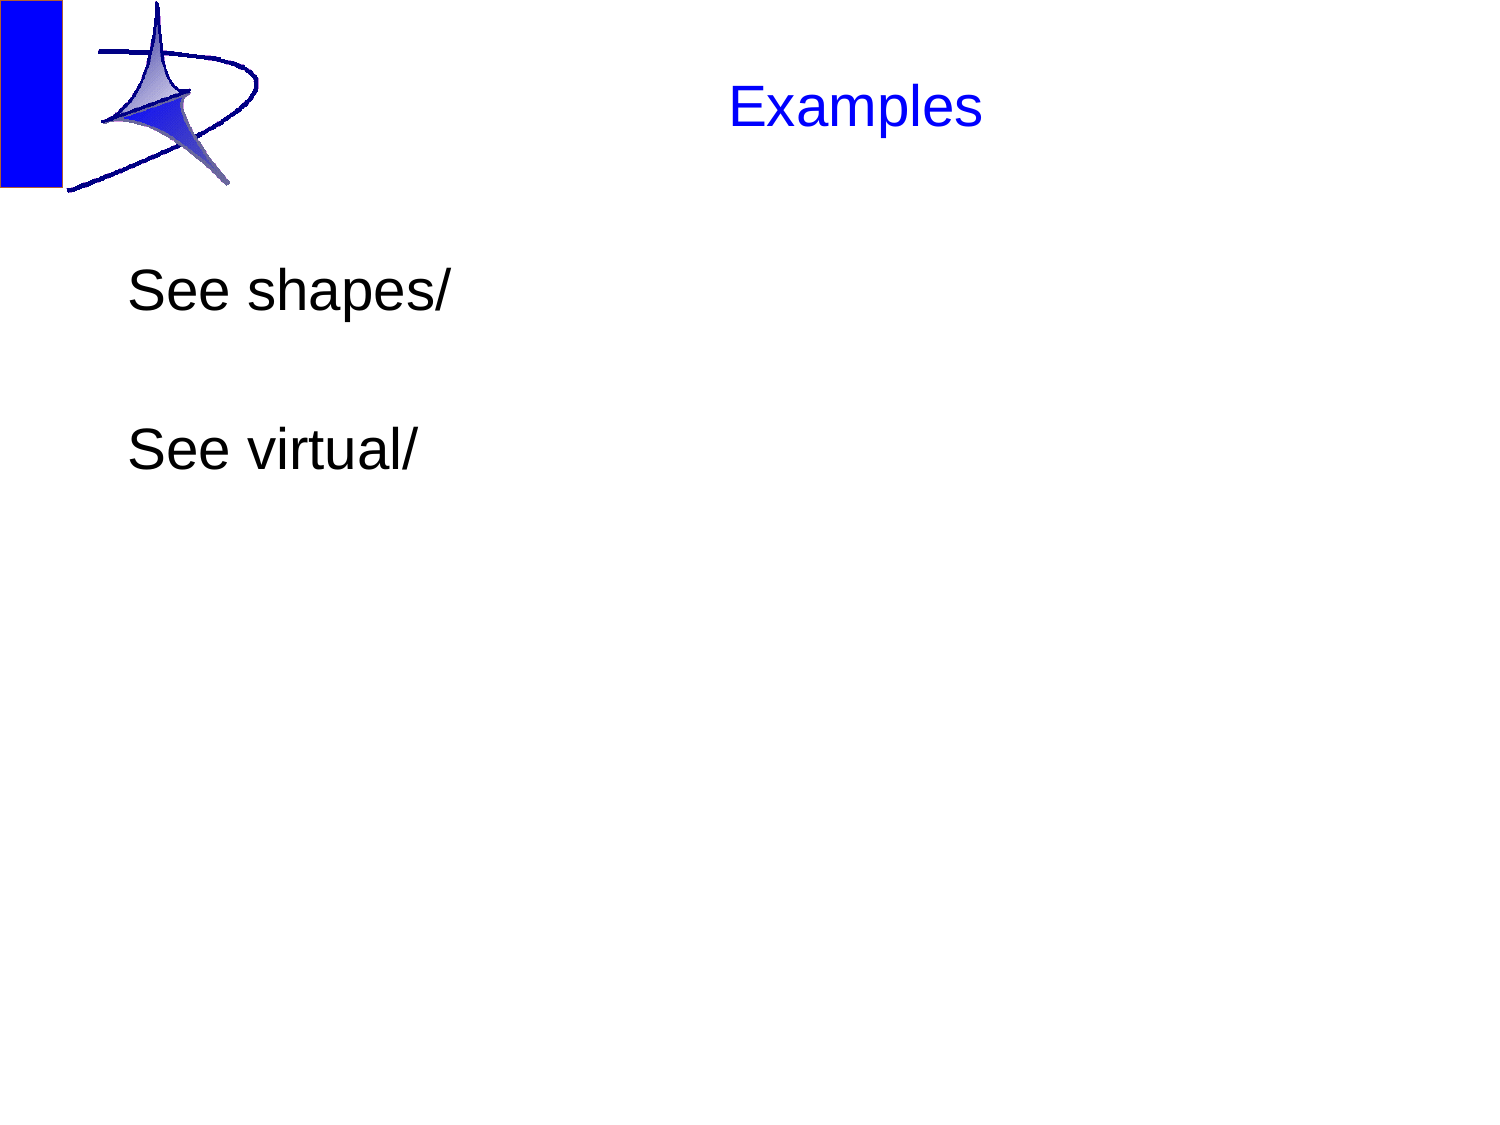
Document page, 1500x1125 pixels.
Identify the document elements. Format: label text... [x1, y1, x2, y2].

title Examples [262, 24, 1450, 188]
list See shapes/ See virtual/ [112, 249, 1450, 1001]
picture [62, 0, 263, 197]
